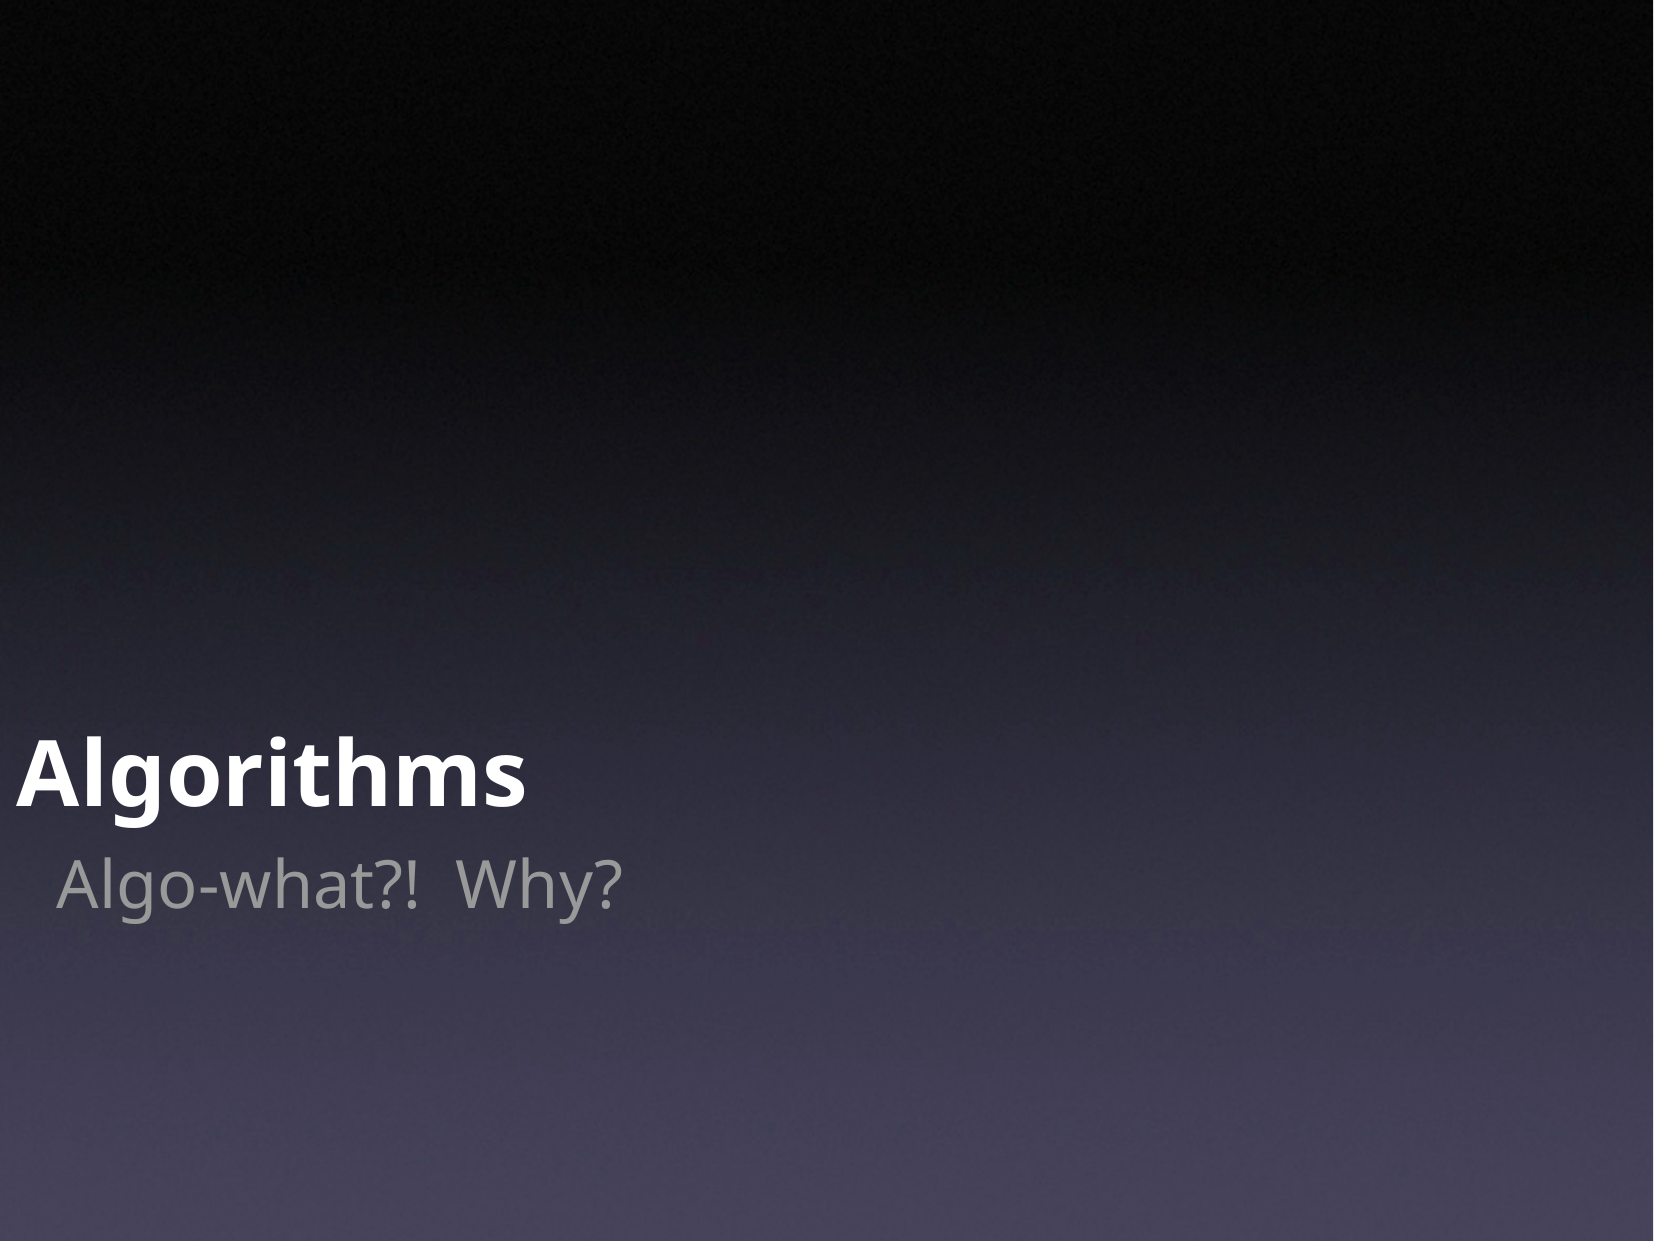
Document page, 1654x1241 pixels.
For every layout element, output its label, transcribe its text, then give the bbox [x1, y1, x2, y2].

picture [0, 0, 1654, 1241]
subtitle Algo-what?! Why? [25, 815, 656, 950]
title Algorithms [13, 675, 532, 868]
